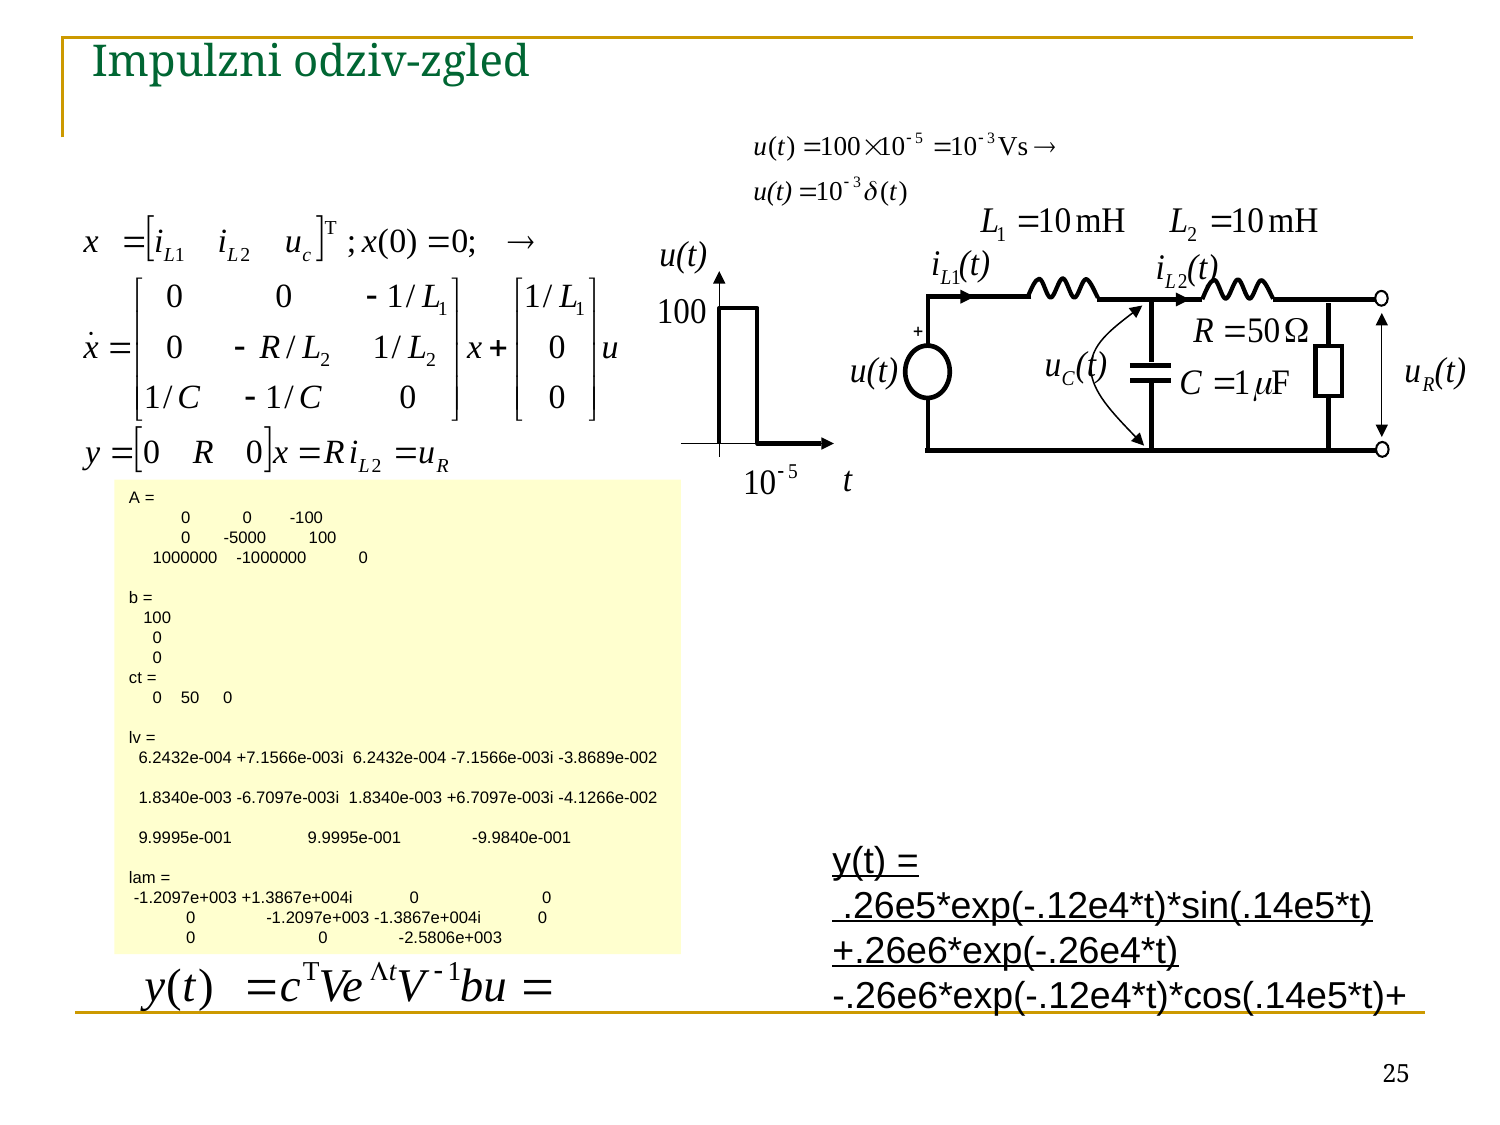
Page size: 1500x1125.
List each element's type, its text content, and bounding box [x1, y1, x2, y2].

chart [1175, 361, 1296, 410]
chart [655, 290, 711, 333]
chart [1040, 340, 1111, 395]
chart [750, 125, 1131, 291]
text_box <number> [1074, 1024, 1426, 1100]
chart [741, 455, 803, 504]
text_box [905, 345, 950, 398]
chart [655, 233, 711, 282]
chart [132, 955, 555, 1022]
text_box [1376, 441, 1389, 457]
text_box y(t) = .26e5*exp(-.12e4*t)*sin(.14e5*t) +.26e6*exp(-.26e4*t) -.26e6*exp(-.12e4*t)*cos(.14e5*t)+ [817, 828, 1423, 1024]
text_box [1375, 290, 1388, 306]
chart [1187, 309, 1316, 358]
chart [910, 323, 927, 342]
chart [1400, 346, 1470, 398]
title Impulzni odziv-zgled [76, 24, 1427, 160]
chart [838, 464, 859, 501]
chart [846, 349, 902, 398]
chart [76, 213, 626, 480]
text_box [1315, 346, 1342, 397]
text_box A = 0 0 -100 0 -5000 100 1000000 -1000000 0 b = 100 0 0 ct = 0 50 0 lv = 6.2432e-004 +7.1566e-003i 6.2432e-004 -7.1566e-003i -3.8689e-002 1.8340e-003 -6.7097e-003i 1.8340e-003 +6.7097e-003i -4.1266e-002 9.9995e-001 9.9995e-001 -9.9840e-001 lam = -1.2097e+003 +1.3867e+004i 0 0 0 -1.2097e+003 -1.3867e+004i 0 0 0 -2.5806e+003 [114, 479, 681, 955]
chart [1151, 196, 1326, 295]
